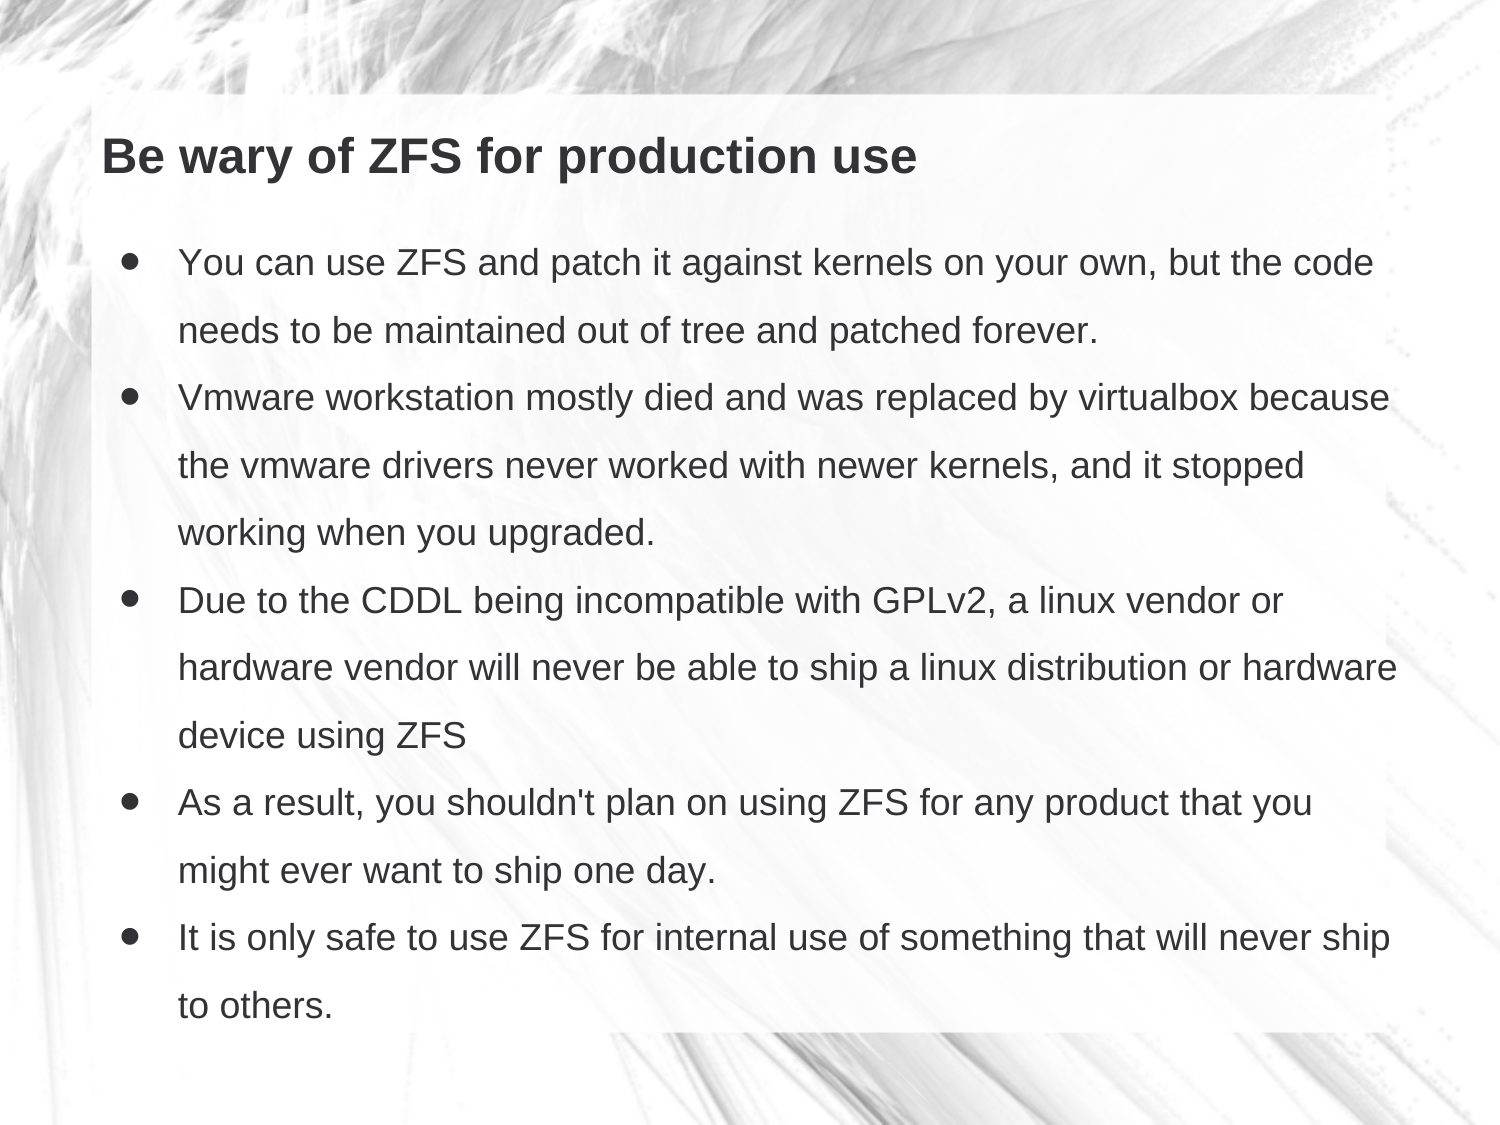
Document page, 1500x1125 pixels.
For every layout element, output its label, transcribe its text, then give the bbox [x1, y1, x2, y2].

picture [0, 0, 1500, 1125]
list You can use ZFS and patch it against kernels on your own, but the code needs to be maintained out of tree and patched forever. Vmware workstation mostly died and was replaced by virtualbox because the vmware drivers never worked with newer kernels, and it stopped working when you upgraded. Due to the CDDL being incompatible with GPLv2, a linux vendor or hardware vendor will never be able to ship a linux distribution or hardware device using ZFS As a result, you shouldn't plan on using ZFS for any product that you might ever want to ship one day. It is only safe to use ZFS for internal use of something that will never ship to others. [87, 200, 1423, 1051]
title Be wary of ZFS for production use [61, 108, 1412, 196]
